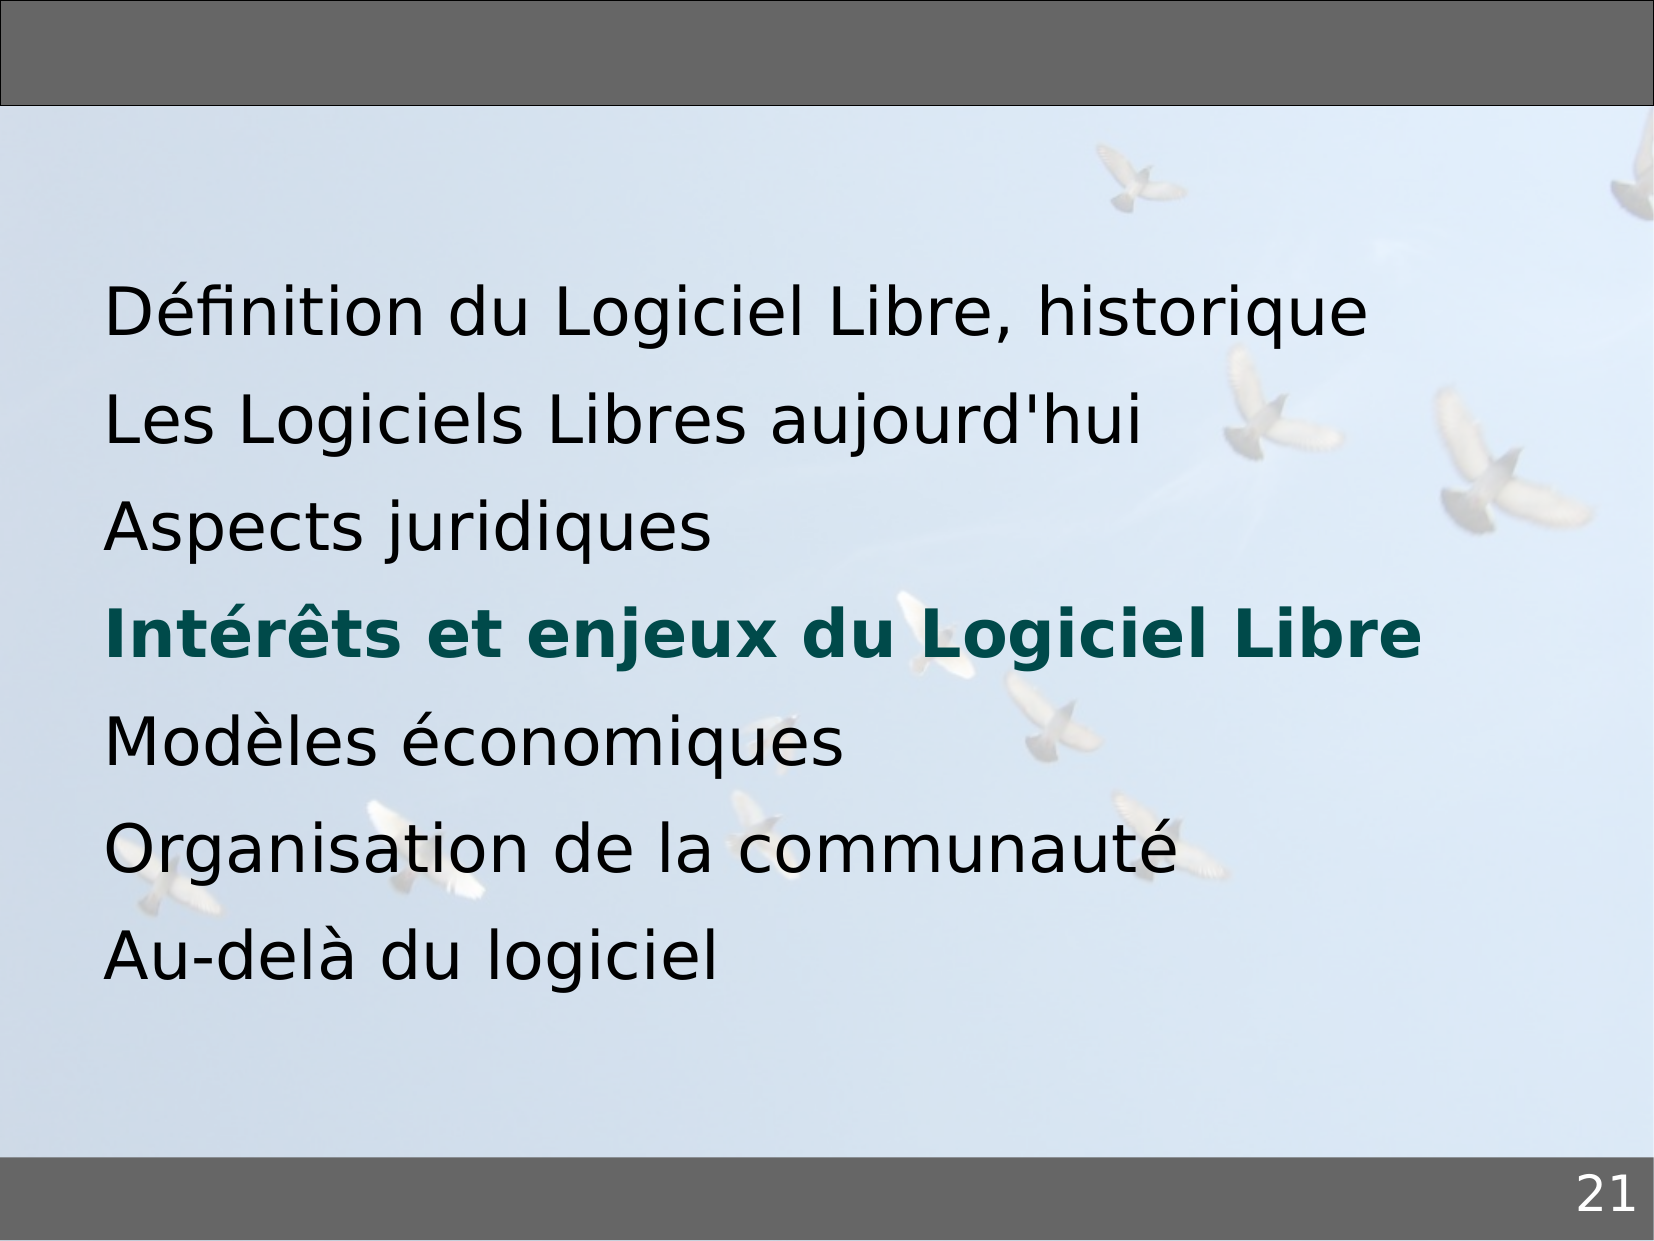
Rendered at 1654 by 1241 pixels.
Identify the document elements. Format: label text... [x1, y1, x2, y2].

list Définition du Logiciel Libre, historique Les Logiciels Libres aujourd'hui Aspects juridiques Intérêts et enjeux du Logiciel Libre Modèles économiques Organisation de la communauté Au-delà du logiciel [86, 273, 1575, 996]
